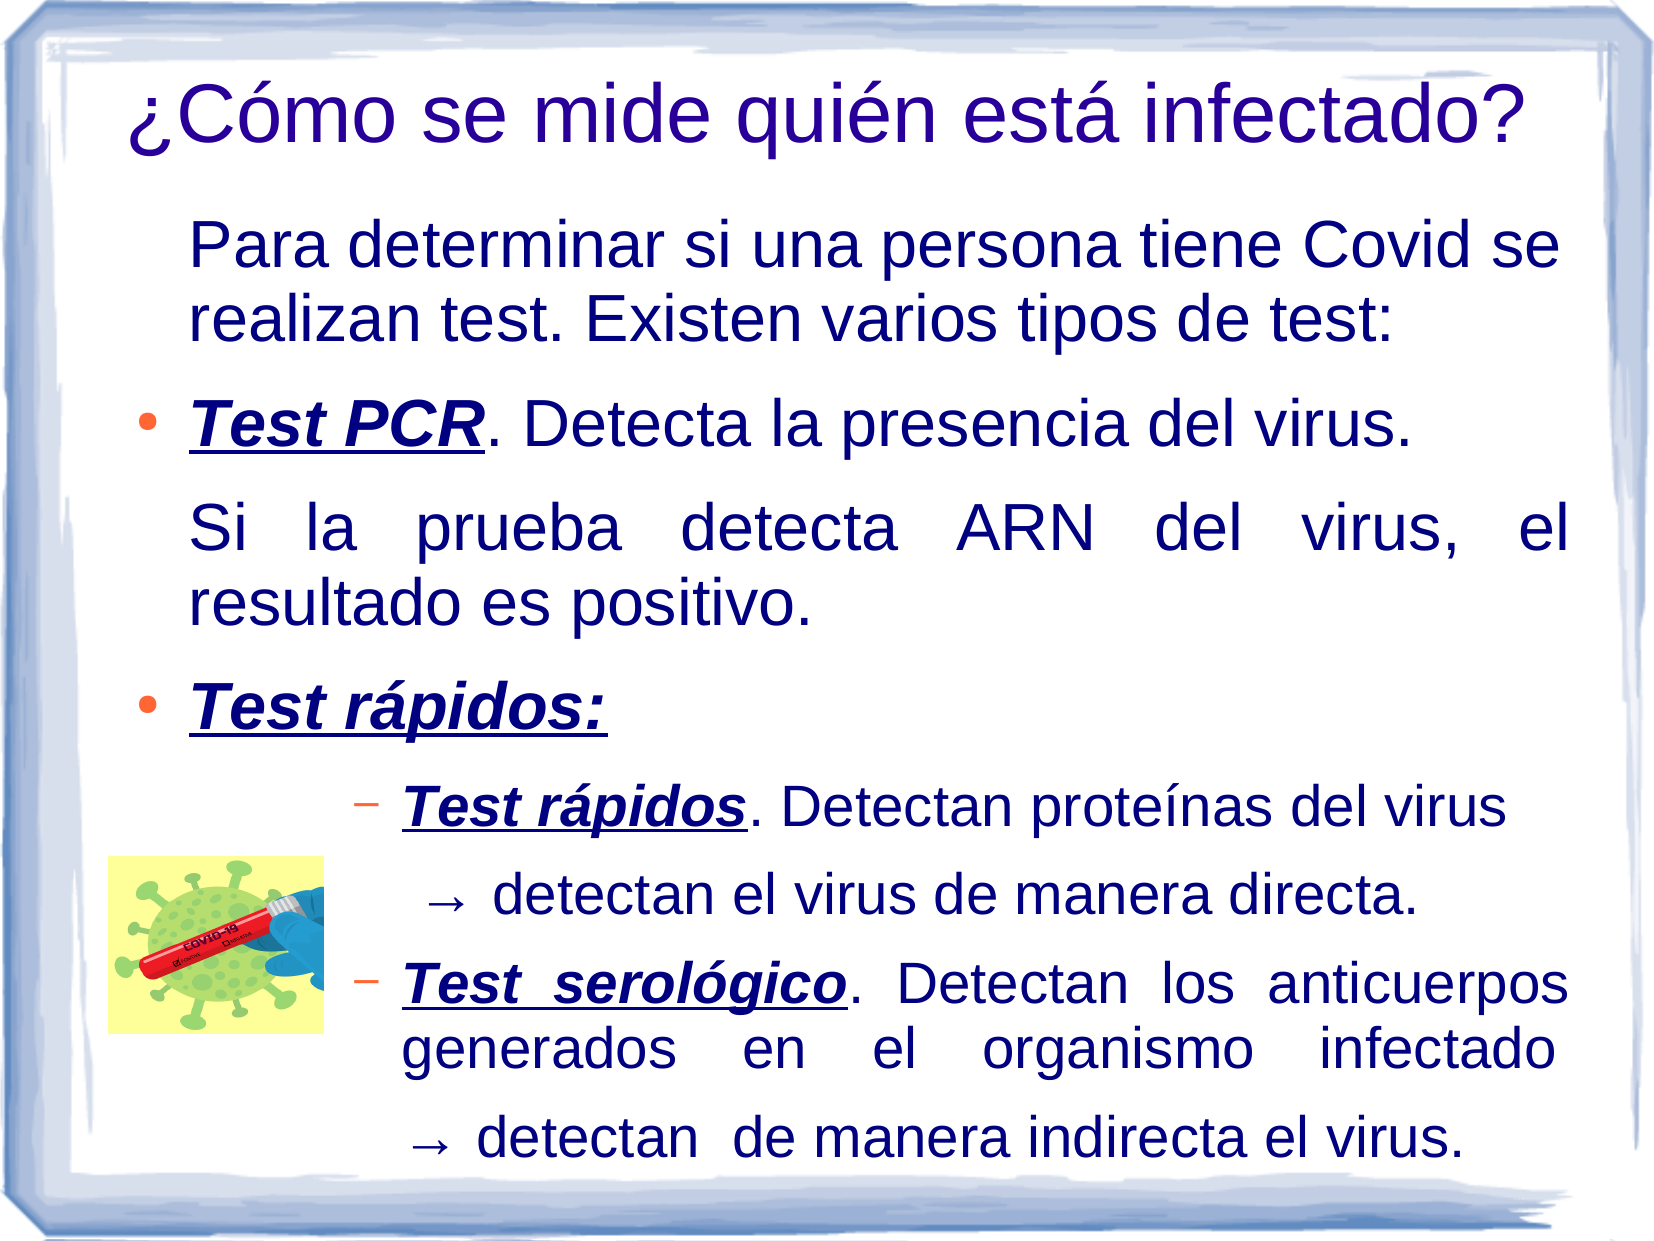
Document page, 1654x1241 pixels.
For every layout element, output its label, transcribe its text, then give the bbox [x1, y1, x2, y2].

picture [0, 0, 1654, 1241]
title ¿Cómo se mide quién está infectado? [82, 49, 1571, 178]
list Para determinar si una persona tiene Covid se realizan test. Existen varios tipos de test: Test PCR. Detecta la presencia del virus. Si la prueba detecta ARN del virus, el resultado es positivo. Test rápidos: Test rápidos. Detectan proteínas del virus → detectan el virus de manera directa. Test serológico. Detectan los anticuerpos generados en el organismo infectado → detectan de manera indirecta el virus. [118, 206, 1571, 1241]
